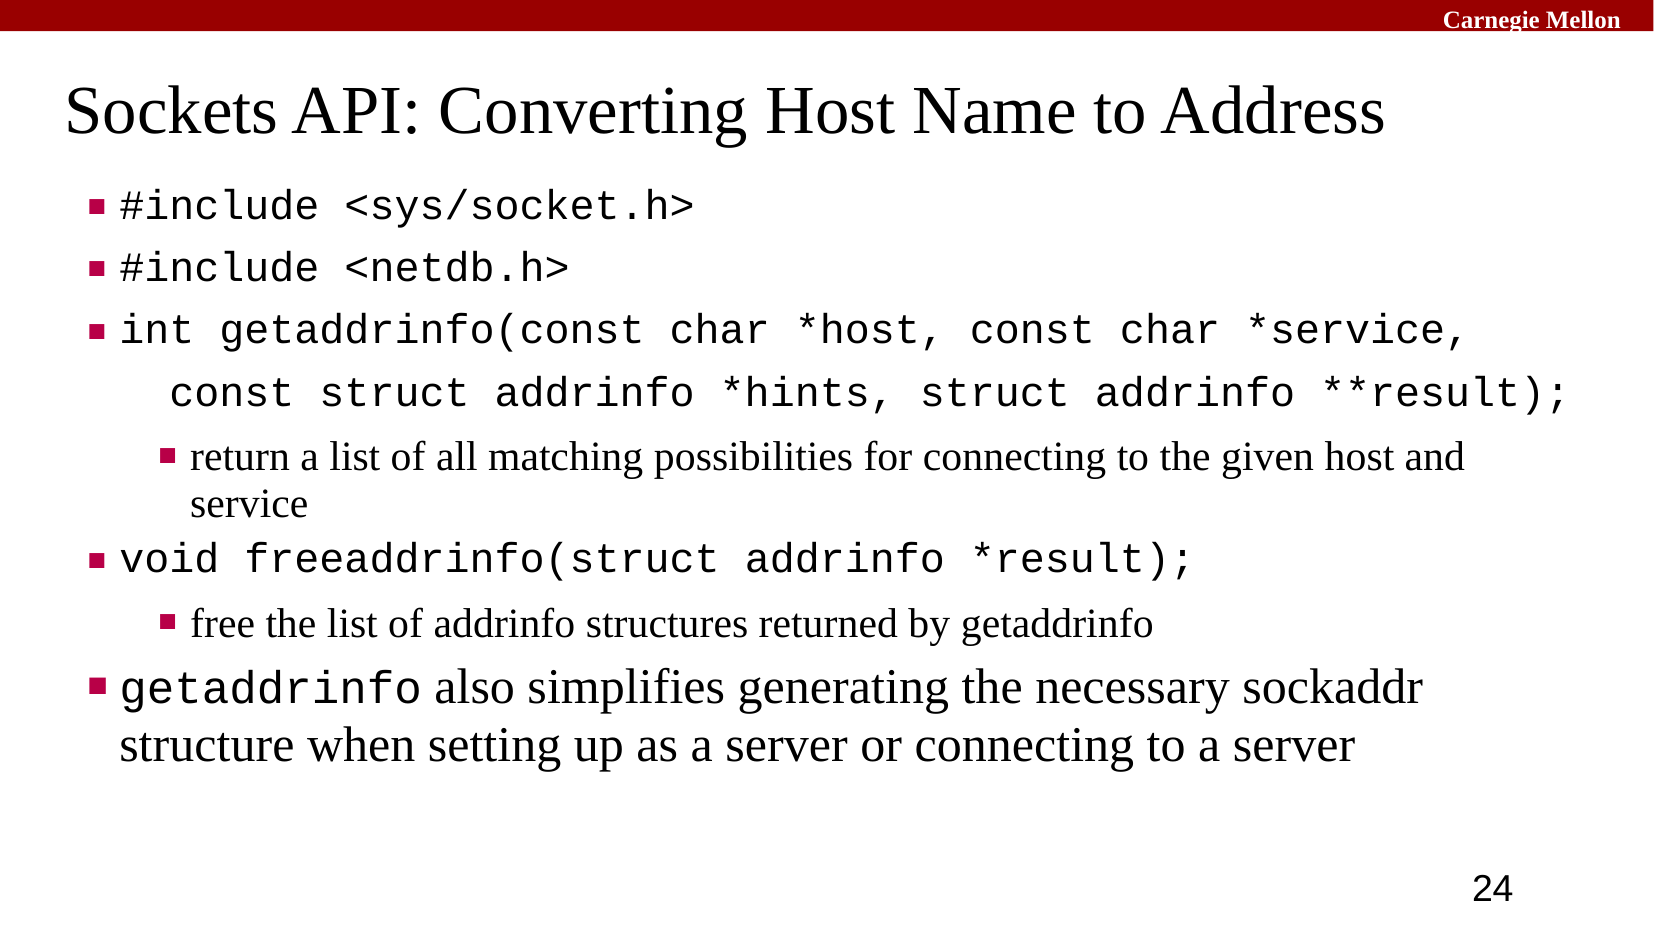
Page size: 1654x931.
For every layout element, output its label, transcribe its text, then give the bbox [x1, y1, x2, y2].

title Sockets API: Converting Host Name to Address [64, 58, 1576, 163]
list #include <sys/socket.h> #include <netdb.h> int getaddrinfo(const char *host, const char *service, const struct addrinfo *hints, struct addrinfo **result); return a list of all matching possibilities for connecting to the given host and service void freeaddrinfo(struct addrinfo *result); free the list of addrinfo structures returned by getaddrinfo getaddrinfo also simplifies generating the necessary sockaddr structure when setting up as a server or connecting to a server [71, 184, 1576, 901]
